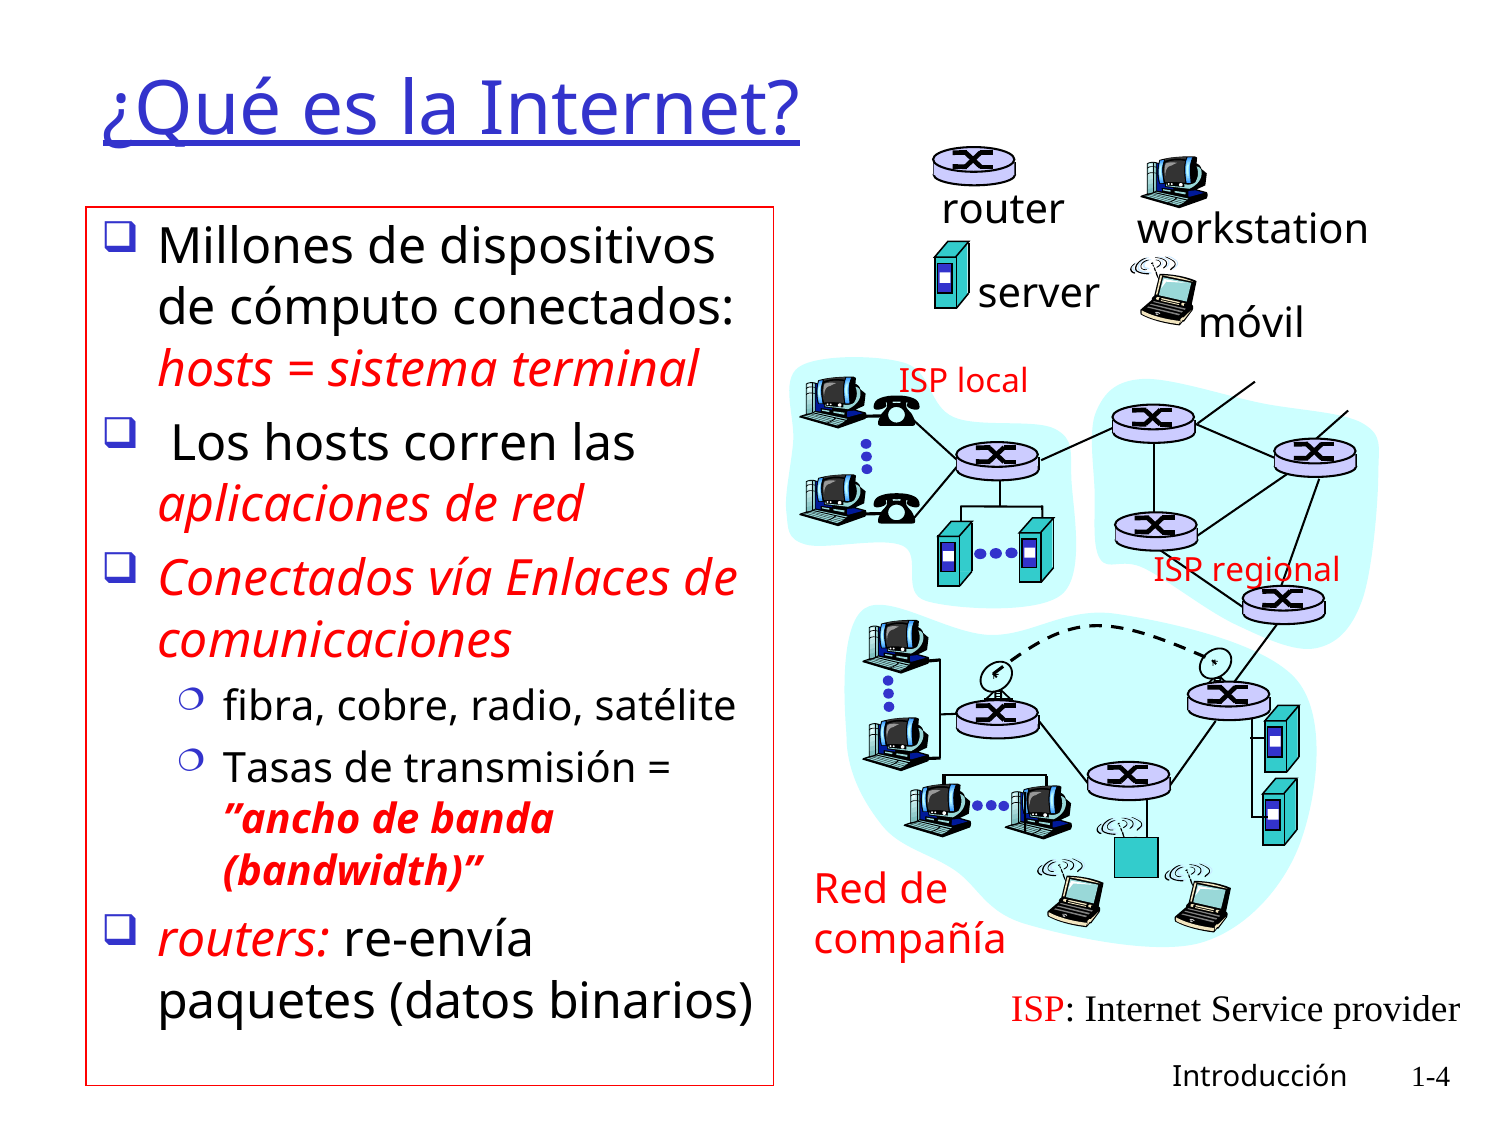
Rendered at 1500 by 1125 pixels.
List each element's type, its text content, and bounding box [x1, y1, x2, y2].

picture [1140, 155, 1209, 194]
picture [1004, 785, 1073, 840]
text_box workstation [1122, 194, 1385, 261]
text_box Introducción [887, 1050, 1362, 1125]
text_box [933, 147, 1015, 173]
text_box [1091, 378, 1379, 649]
title ¿Qué es la Internet? [87, 16, 1463, 196]
list Millones de dispositivos de cómputo conectados: hosts = sistema terminal Los hosts corren las aplicaciones de red Conectados vía Enlaces de comunicaciones fibra, cobre, radio, satélite Tasas de transmisión = ”ancho de banda (bandwidth)” routers: re-envía paquetes (datos binarios) [86, 207, 774, 1086]
picture [1164, 862, 1231, 933]
picture [799, 473, 868, 527]
picture [1037, 815, 1146, 928]
text_box server [962, 257, 1116, 324]
text_box [844, 604, 1317, 948]
text_box [934, 241, 969, 309]
picture [862, 716, 931, 772]
text_box ISP local [883, 351, 1044, 407]
text_box ISP: Internet Service provider [996, 976, 1476, 1037]
text_box Red de compañía [798, 854, 1022, 971]
picture [862, 619, 931, 674]
picture [1148, 815, 1159, 837]
text_box 1-<number> [1362, 1050, 1466, 1125]
text_box [785, 357, 1077, 609]
text_box router [926, 173, 1081, 240]
picture [1129, 261, 1197, 326]
picture [799, 376, 868, 429]
text_box móvil [1183, 288, 1320, 354]
picture [1198, 647, 1233, 685]
picture [979, 660, 1014, 701]
picture [903, 783, 973, 838]
picture [873, 493, 920, 524]
picture [873, 395, 920, 426]
text_box ISP regional [1138, 540, 1357, 596]
